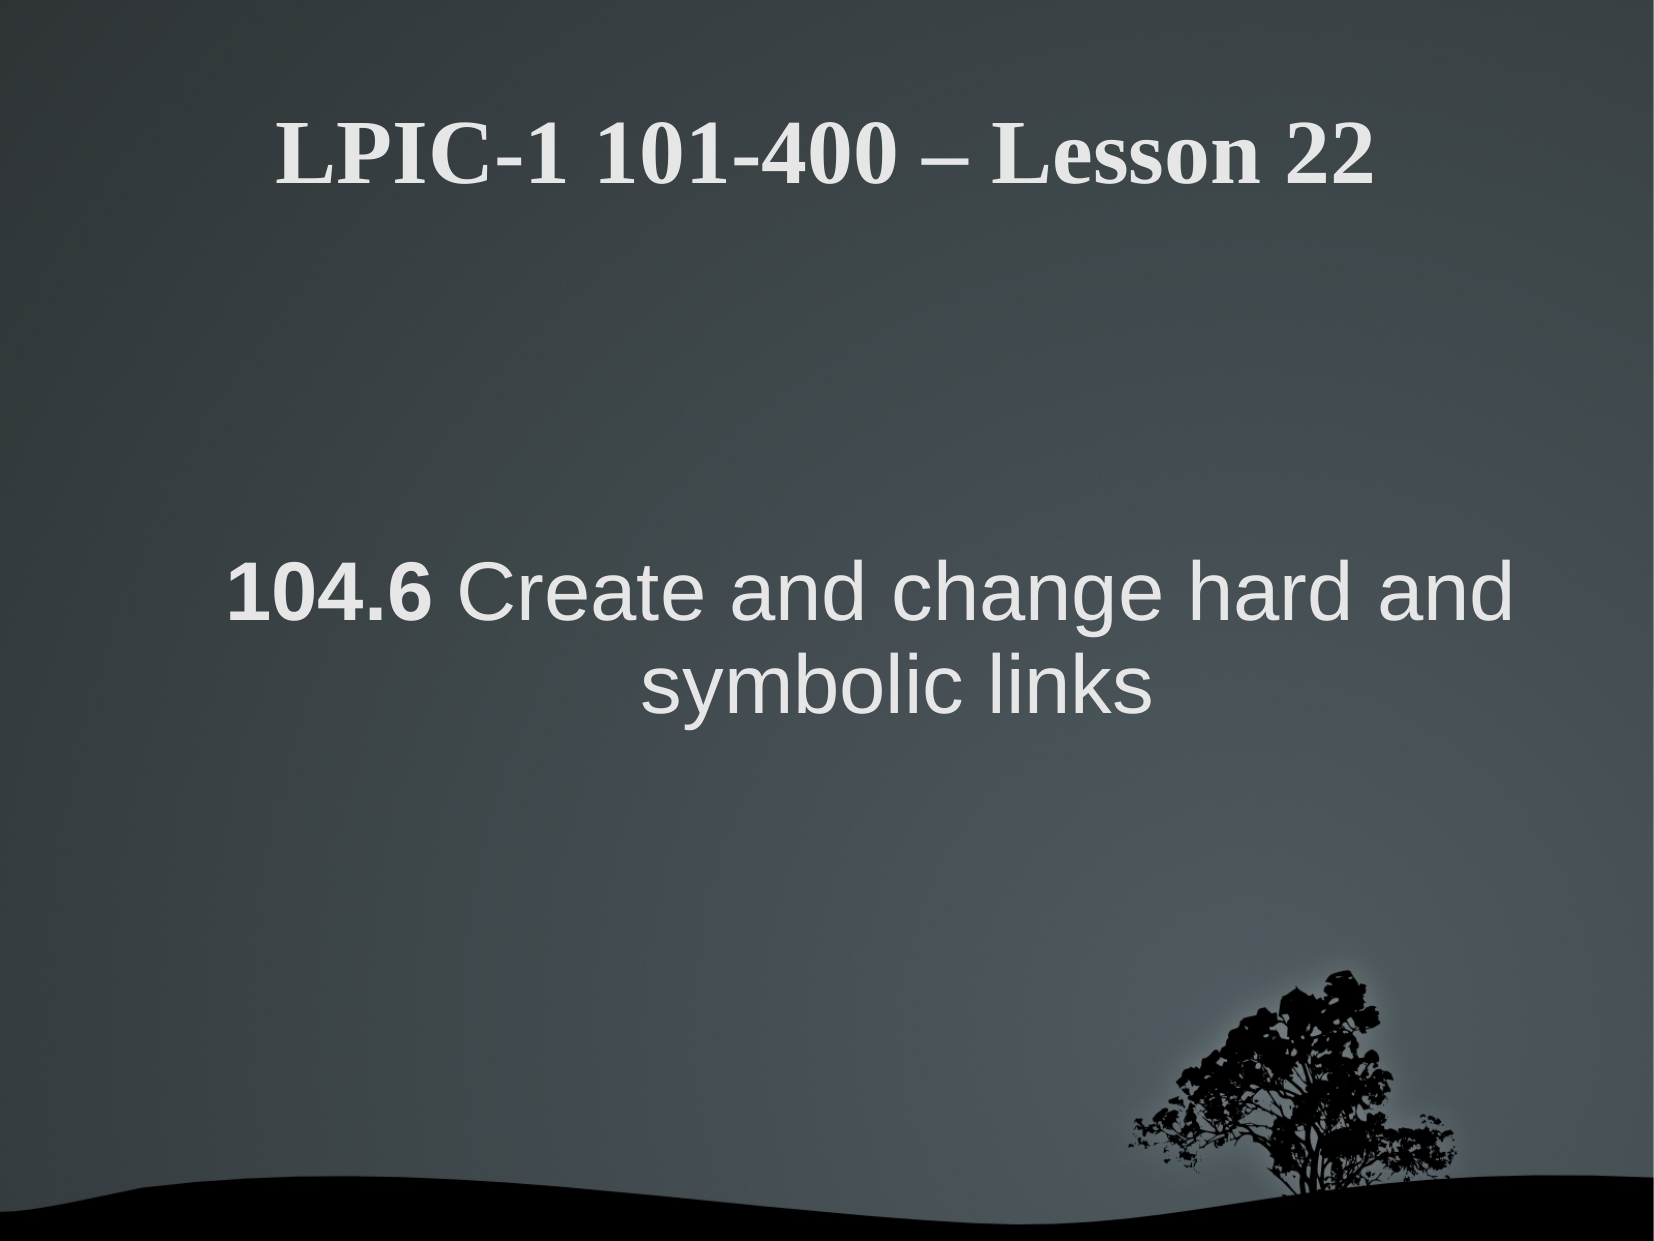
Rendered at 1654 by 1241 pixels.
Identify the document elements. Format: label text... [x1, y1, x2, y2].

title LPIC-1 101-400 – Lesson 22 [82, 49, 1571, 257]
picture [0, 0, 1654, 1241]
list 104.6 Create and change hard and symbolic links [82, 290, 1571, 1109]
